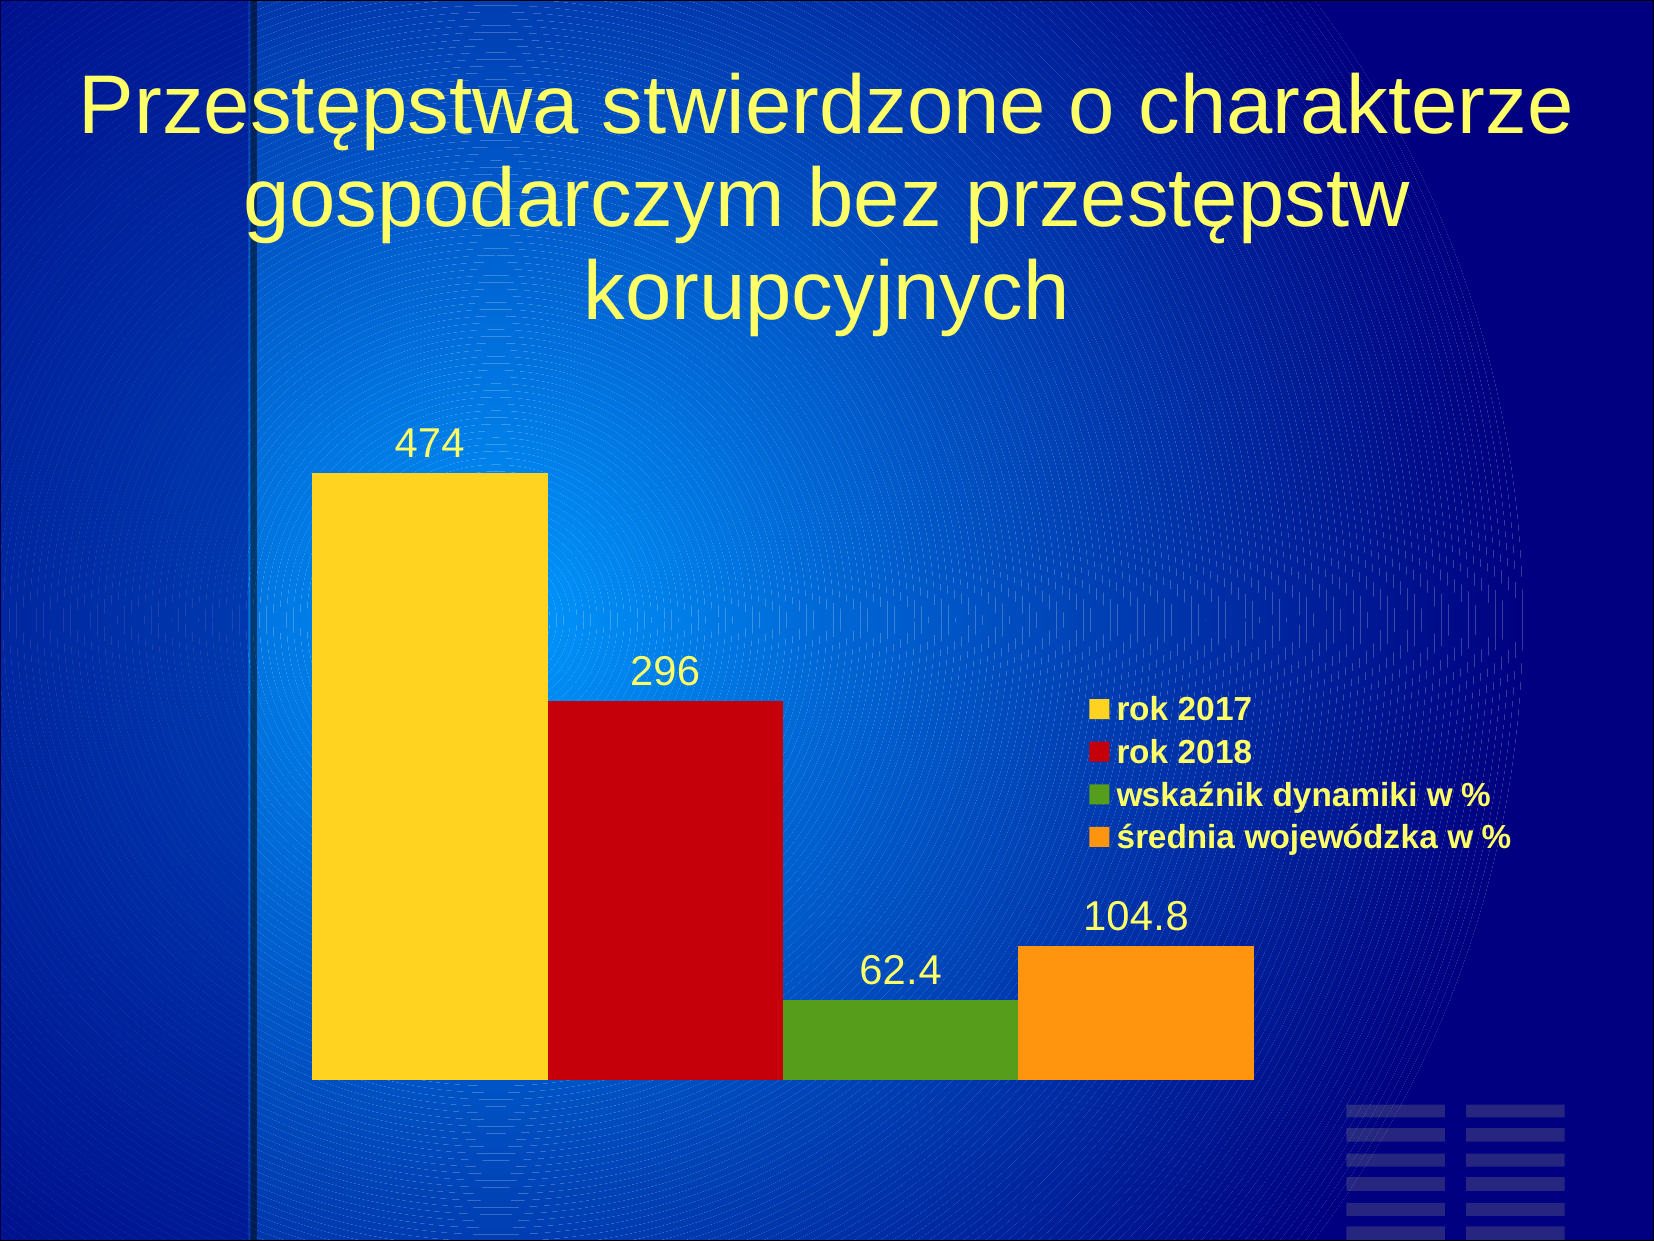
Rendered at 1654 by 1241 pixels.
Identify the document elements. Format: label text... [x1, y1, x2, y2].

chart [123, 413, 1536, 1133]
title Przestępstwa stwierdzone o charakterze gospodarczym bez przestępstw korupcyjnych [29, 11, 1625, 384]
